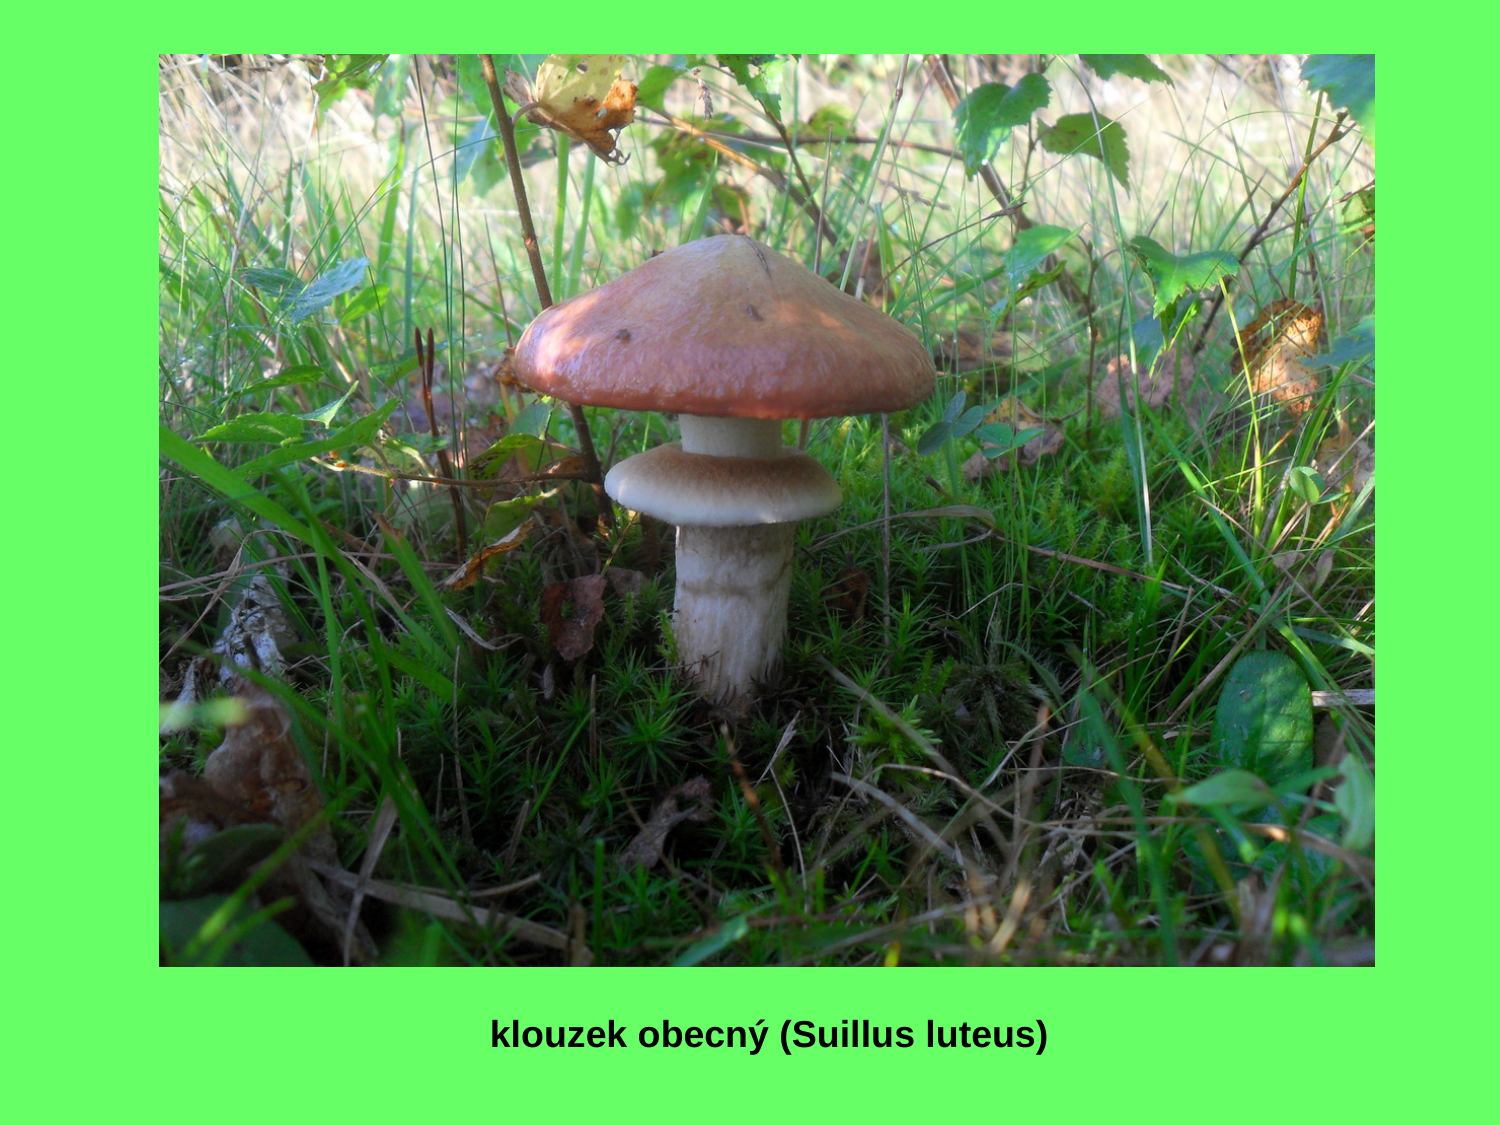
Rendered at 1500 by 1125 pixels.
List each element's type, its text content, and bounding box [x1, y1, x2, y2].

text_box klouzek obecný (Suillus luteus) [474, 1002, 1064, 1064]
picture [159, 54, 1375, 967]
